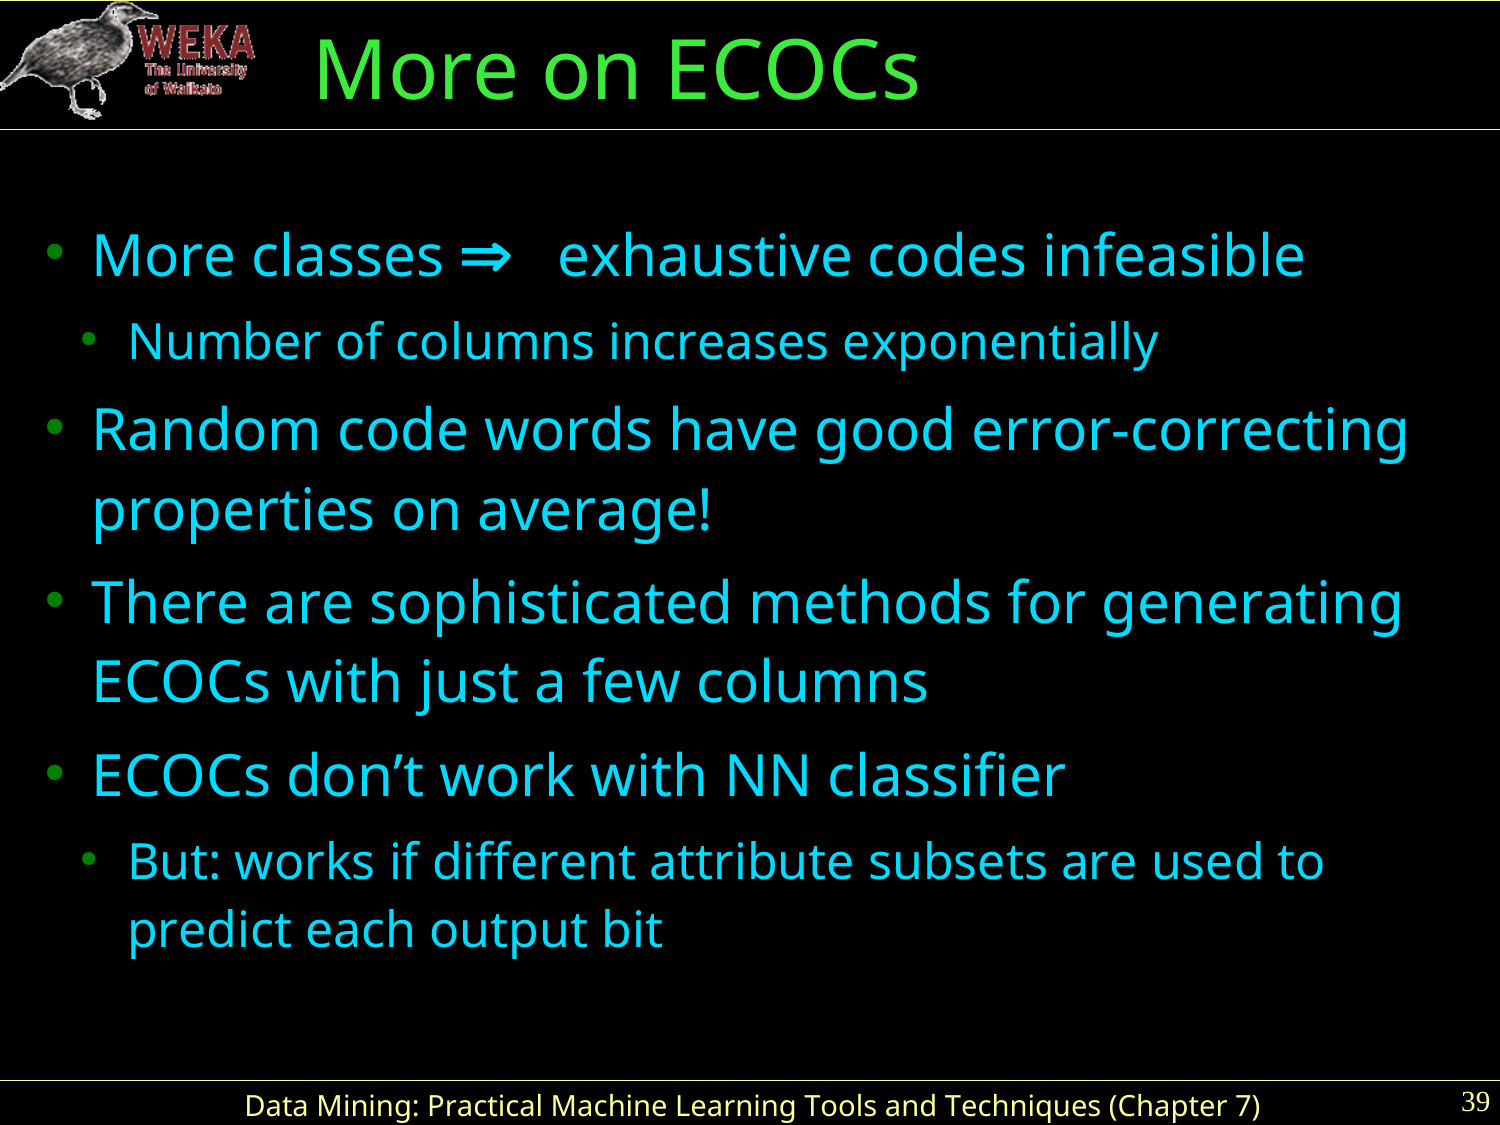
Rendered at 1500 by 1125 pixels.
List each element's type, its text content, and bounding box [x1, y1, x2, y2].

text_box More classes  exhaustive codes infeasible Number of columns increases exponentially Random code words have good error-correcting properties on average! There are sophisticated methods for generating ECOCs with just a few columns ECOCs don’t work with NN classifier But: works if different attribute subsets are used to predict each output bit [29, 206, 1477, 882]
title More on ECOCs [297, 0, 1500, 148]
picture [0, 1, 266, 129]
